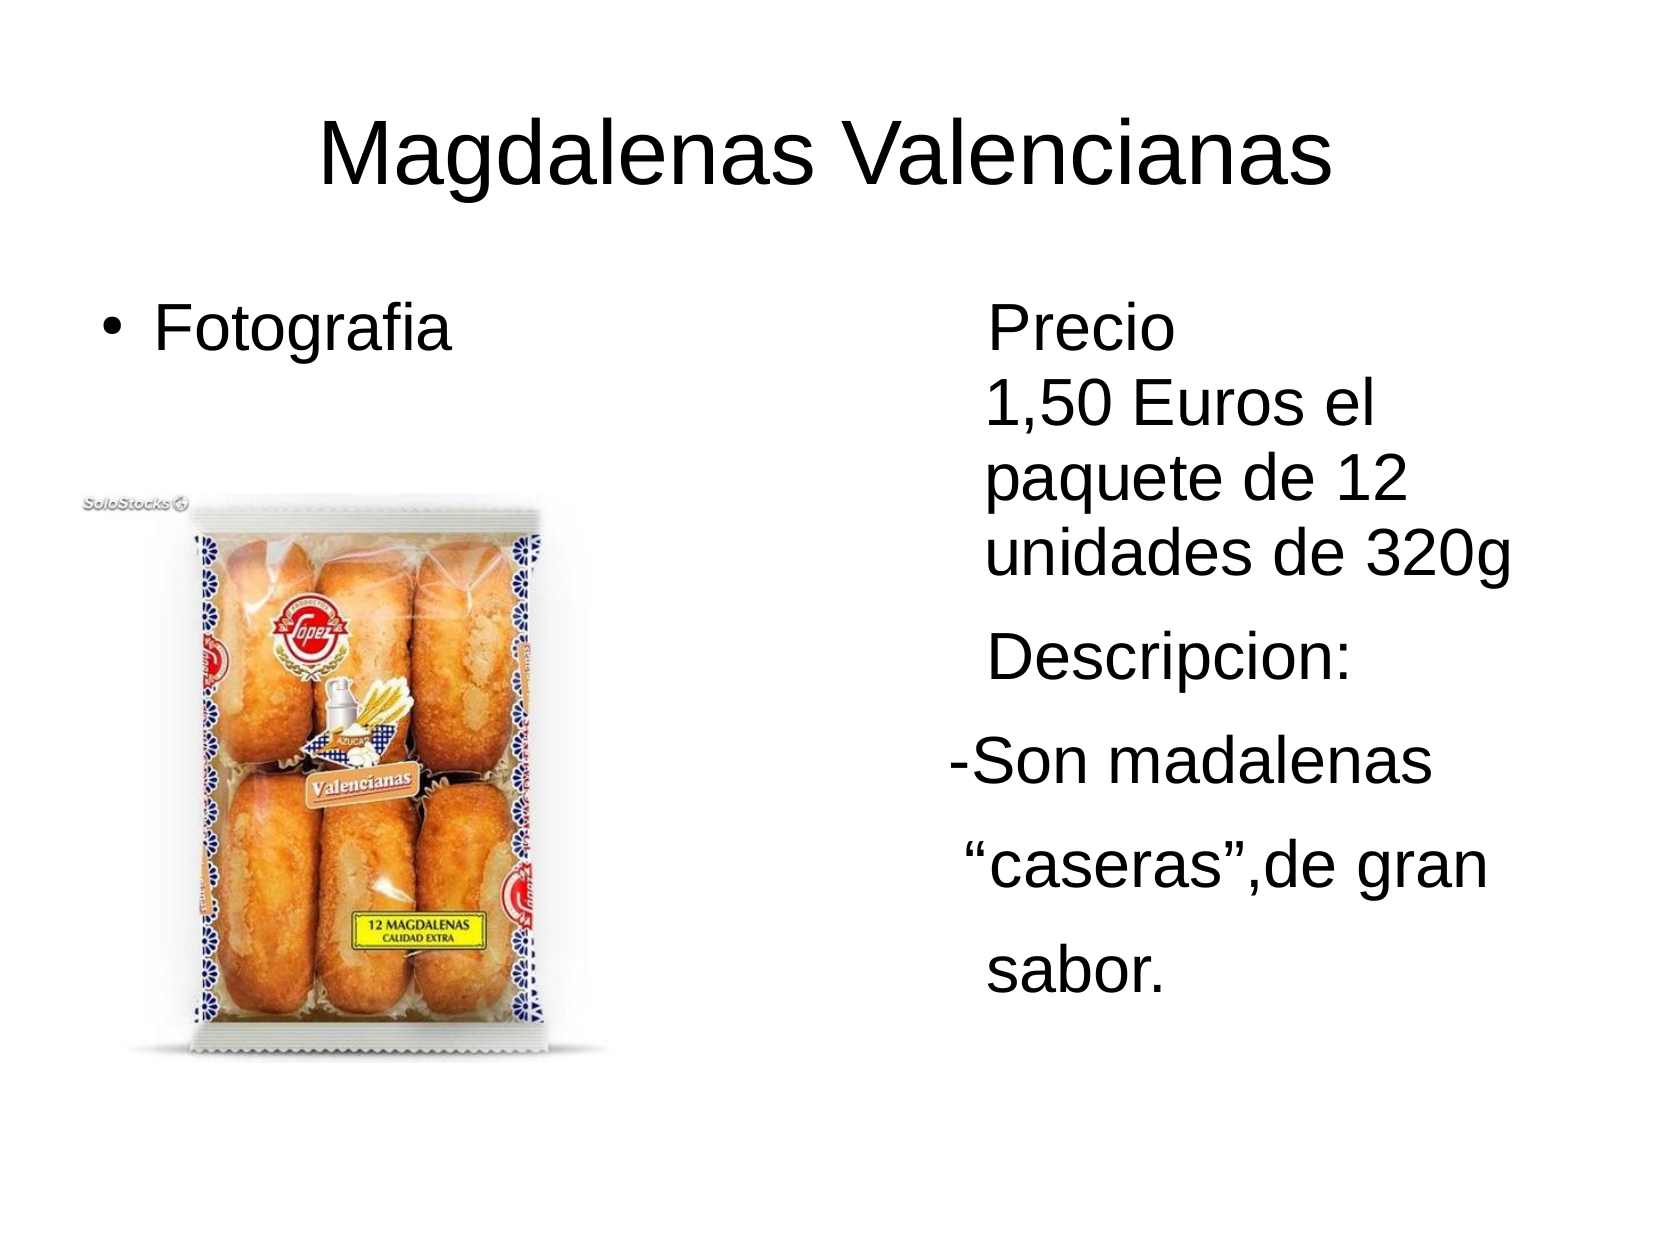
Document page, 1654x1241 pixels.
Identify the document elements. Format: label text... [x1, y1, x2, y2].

picture [80, 493, 650, 1063]
title Magdalenas Valencianas [82, 49, 1571, 257]
list Fotografia Precio 1,50 Euros el paquete de 12 unidades de 320g Descripcion: -Son madalenas “caseras”,de gran sabor. [82, 290, 1571, 1010]
